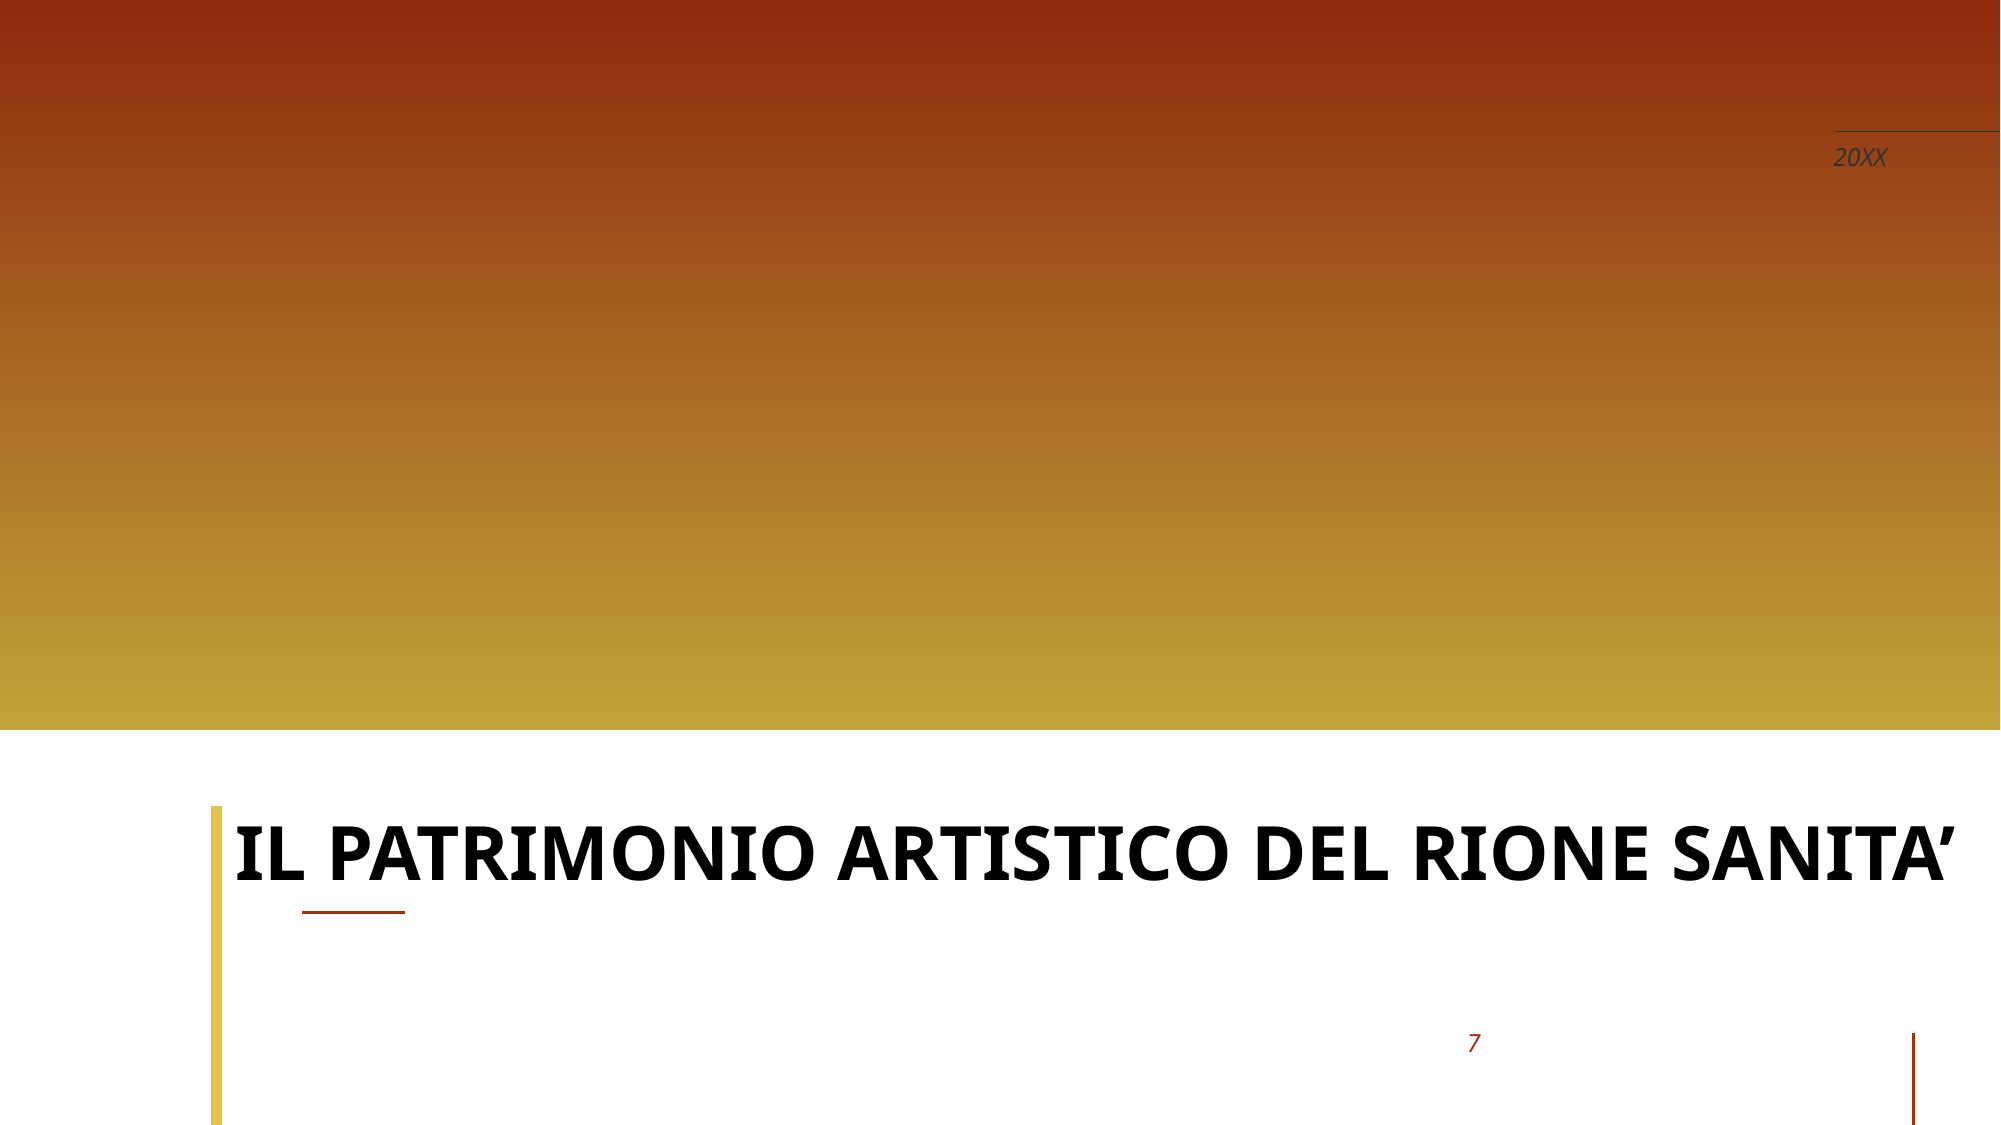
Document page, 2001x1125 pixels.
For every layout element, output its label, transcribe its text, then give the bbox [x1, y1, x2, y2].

text_box 3 [1451, 1015, 1902, 1075]
title IL PATRIMONIO ARTISTICO DEL RIONE SANITA’ [220, 792, 1974, 905]
list 20XX [1818, 137, 1919, 192]
